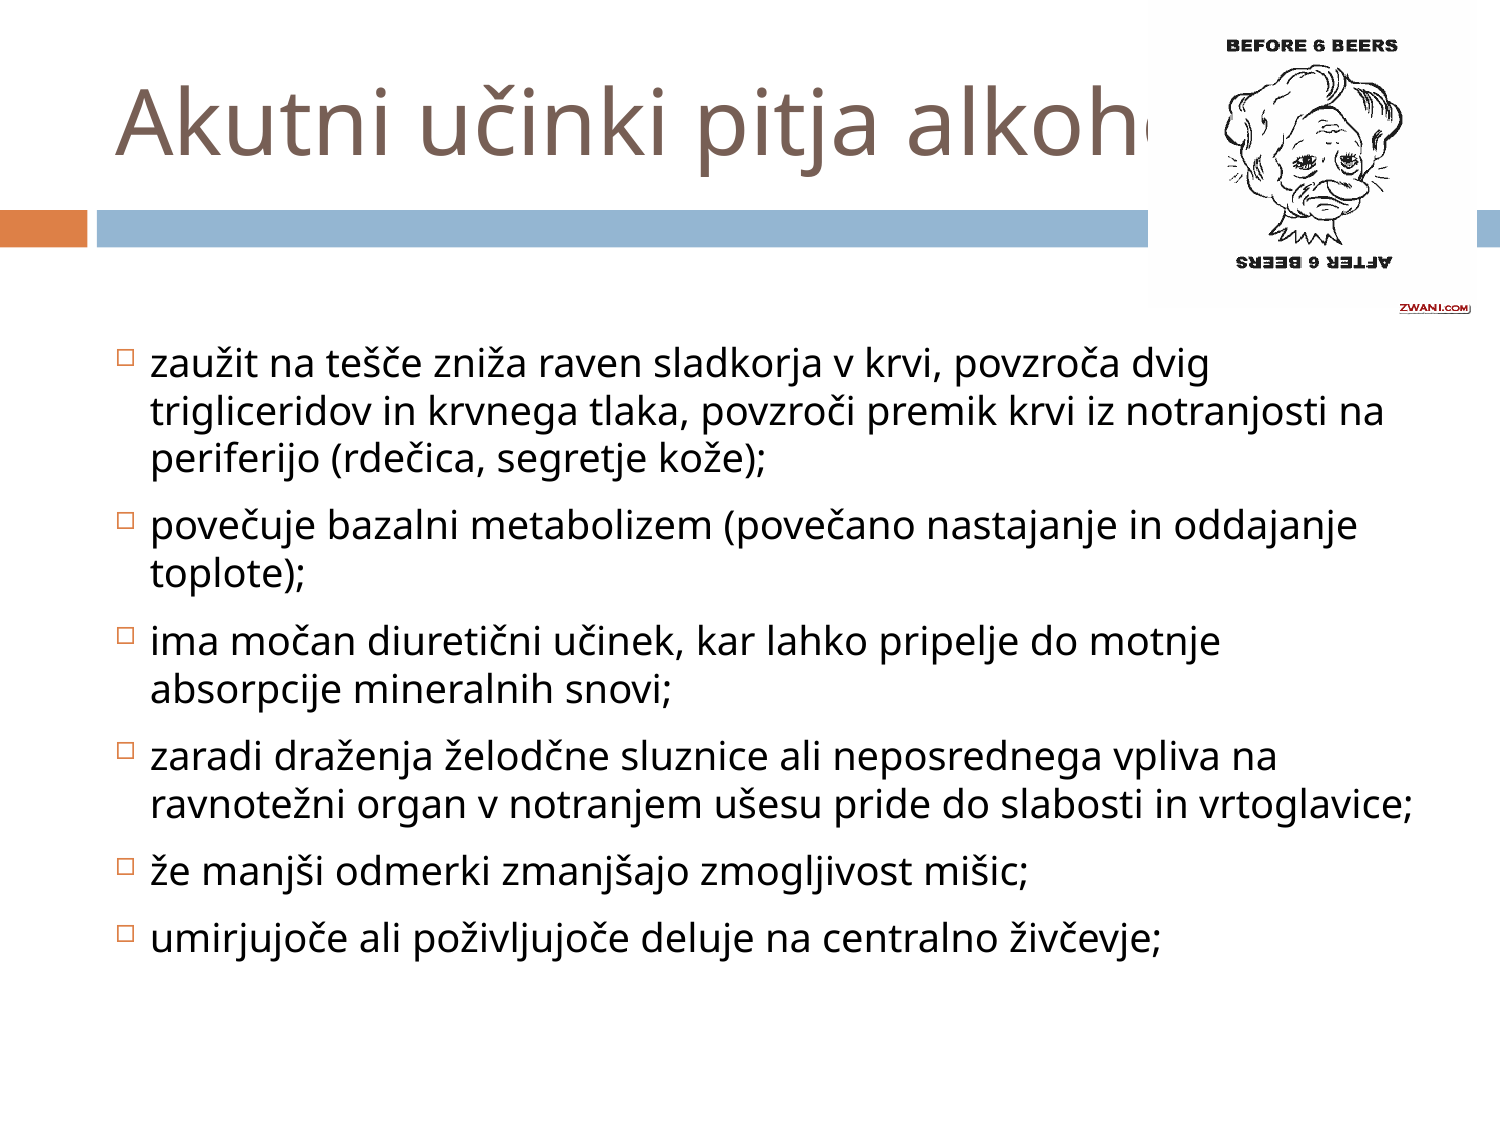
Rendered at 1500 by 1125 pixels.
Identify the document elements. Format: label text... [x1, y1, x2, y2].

title Akutni učinki pitja alkohola [100, 37, 1148, 200]
picture [1148, 0, 1477, 317]
list zaužit na tešče zniža raven sladkorja v krvi, povzroča dvig trigliceridov in krvnega tlaka, povzroči premik krvi iz notranjosti na periferijo (rdečica, segretje kože); povečuje bazalni metabolizem (povečano nastajanje in oddajanje toplote); ima močan diuretični učinek, kar lahko pripelje do motnje absorpcije mineralnih snovi; zaradi draženja želodčne sluznice ali neposrednega vpliva na ravnotežni organ v notranjem ušesu pride do slabosti in vrtoglavice; že manjši odmerki zmanjšajo zmogljivost mišic; umirjujoče ali poživljujoče deluje na centralno živčevje; [100, 262, 1438, 1000]
